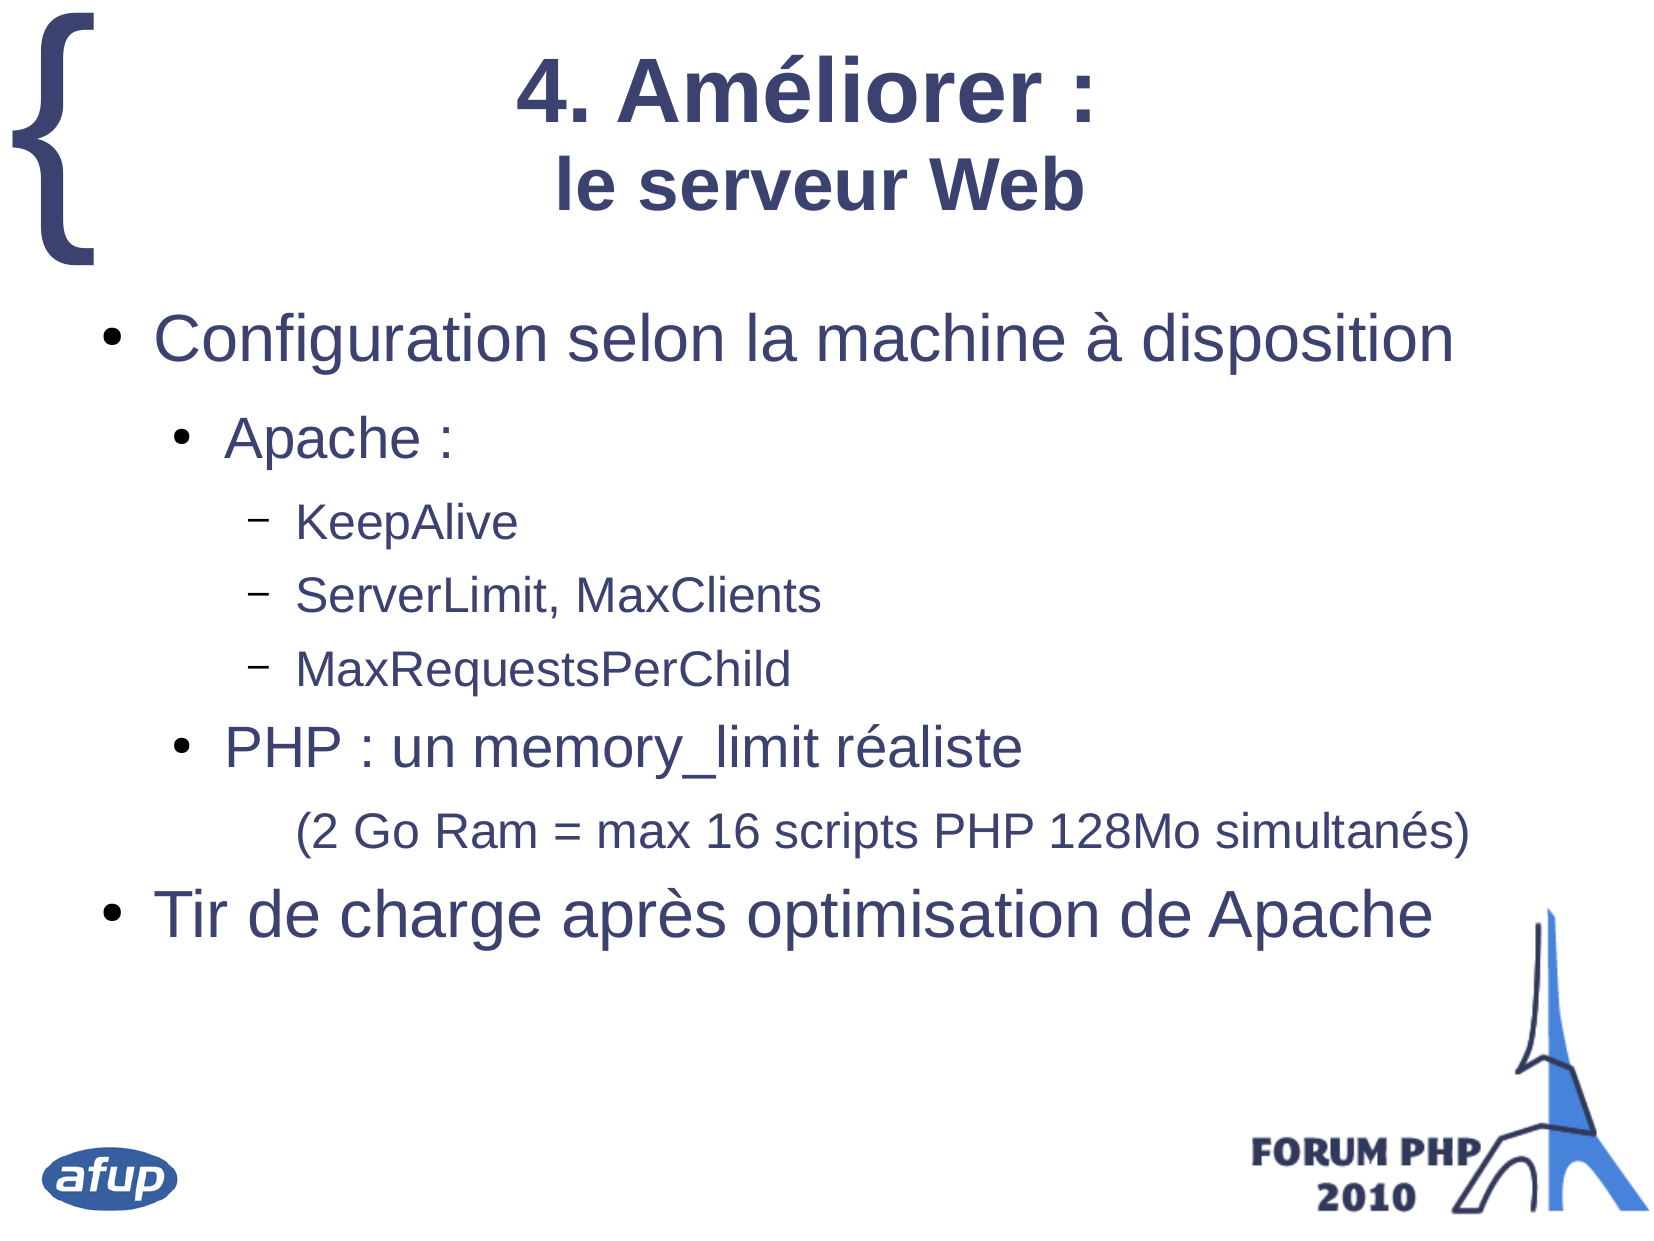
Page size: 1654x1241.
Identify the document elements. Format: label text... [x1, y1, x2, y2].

title 4. Améliorer : le serveur Web [76, 36, 1565, 229]
picture [1240, 872, 1650, 1241]
picture [41, 1146, 178, 1211]
list Configuration selon la machine à disposition Apache : KeepAlive ServerLimit, MaxClients MaxRequestsPerChild PHP : un memory_limit réaliste (2 Go Ram = max 16 scripts PHP 128Mo simultanés) Tir de charge après optimisation de Apache [82, 301, 1571, 1056]
